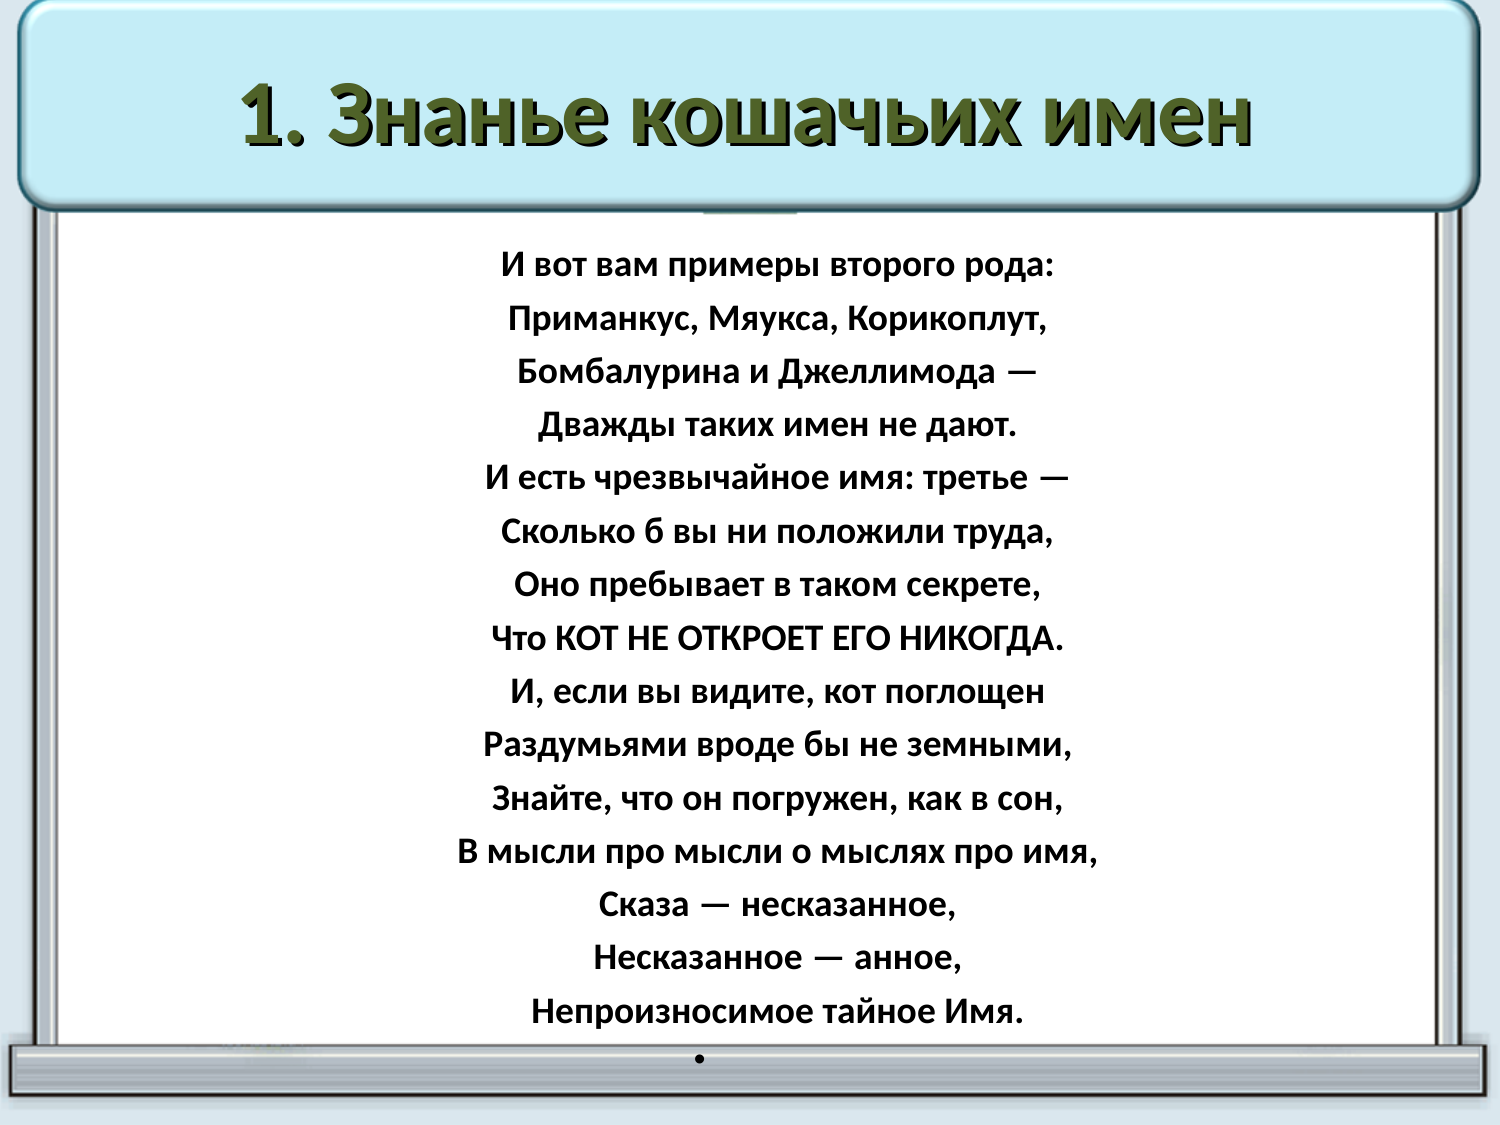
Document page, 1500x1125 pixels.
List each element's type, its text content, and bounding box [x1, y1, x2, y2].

title 1. Знанье кошачьих имен [70, 35, 1421, 178]
list И вот вам примеры второго рода: Приманкус, Мяукса, Корикоплут, Бомбалурина и Джеллимода — Дважды таких имен не дают. И есть чрезвычайное имя: третье — Сколько б вы ни положили труда, Оно пребывает в таком секрете, Что КОТ НЕ ОТКРОЕТ ЕГО НИКОГДА. И, если вы видите, кот поглощен Раздумьями вроде бы не земными, Знайте, что он погружен, как в сон, В мысли про мысли о мыслях про имя, Сказа — несказанное, Несказанное — анное, Непроизносимое тайное Имя. [75, 231, 1426, 1071]
